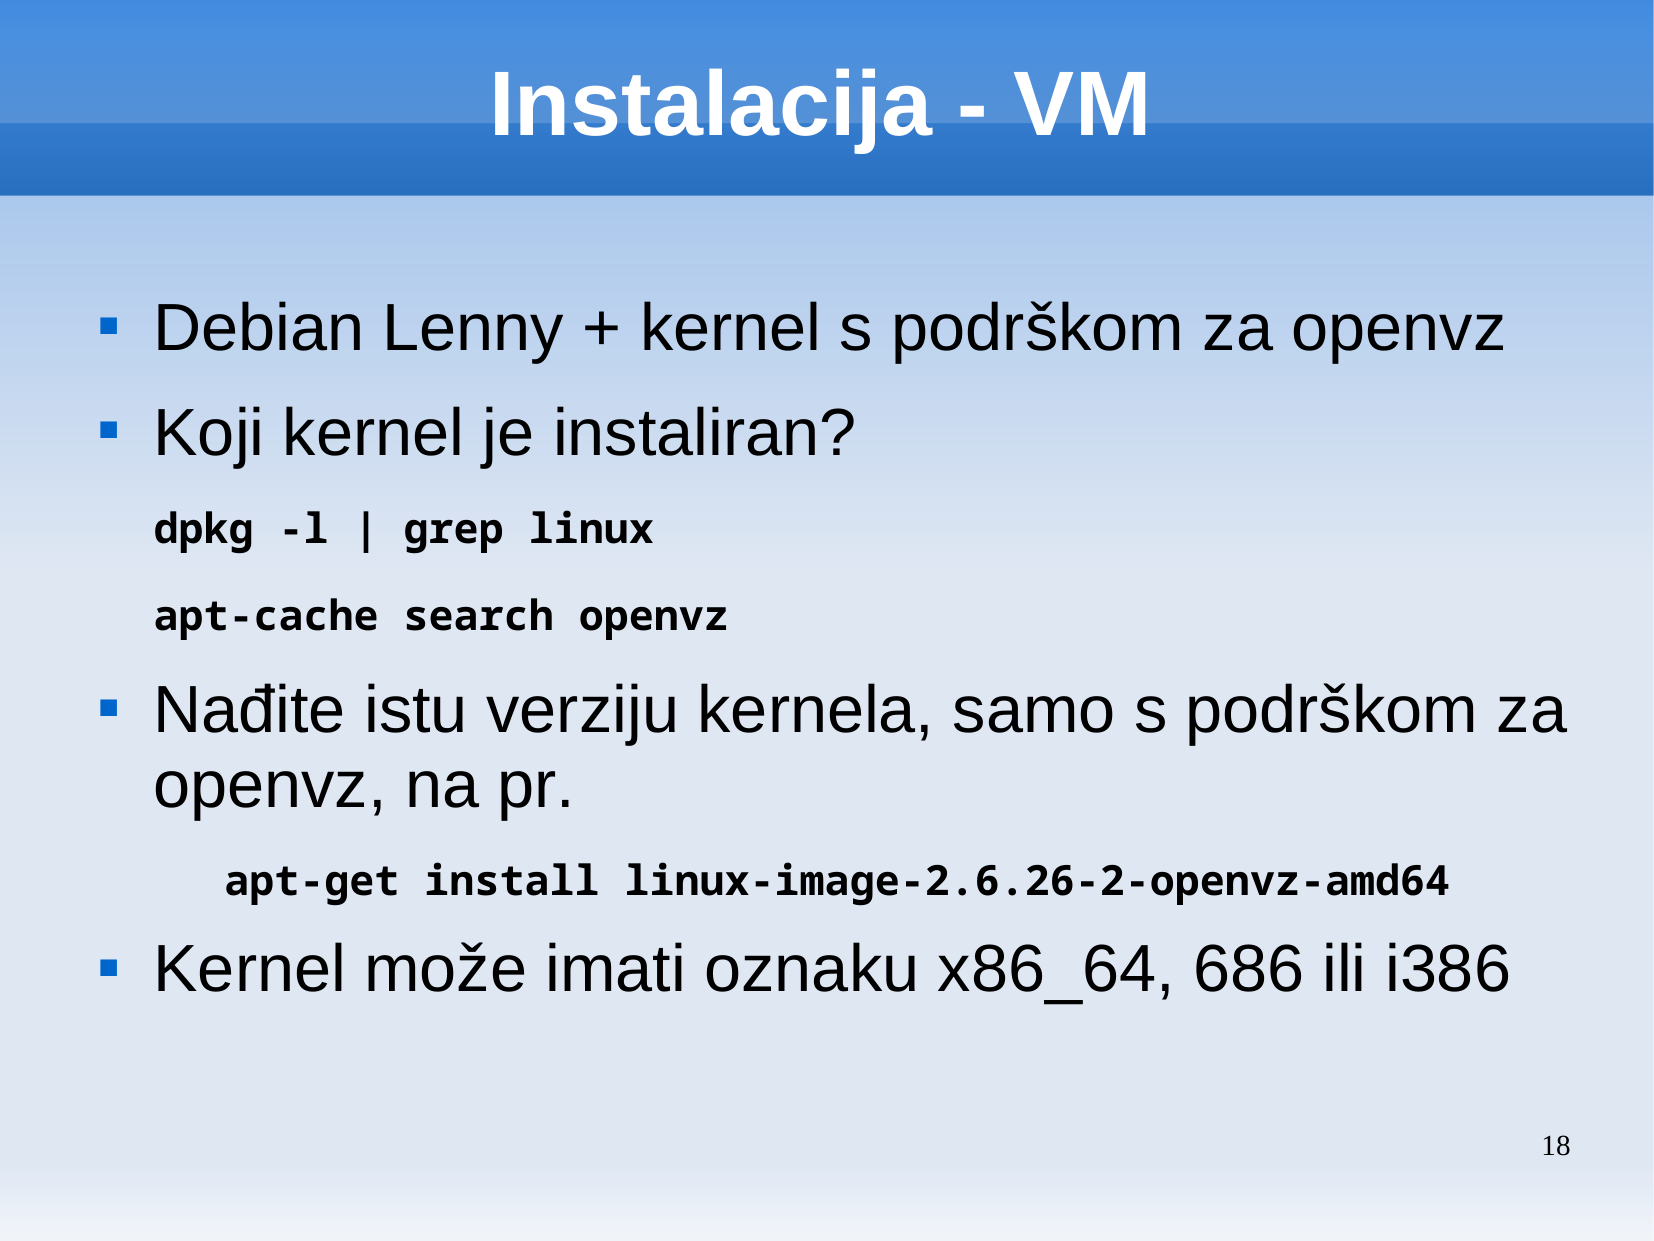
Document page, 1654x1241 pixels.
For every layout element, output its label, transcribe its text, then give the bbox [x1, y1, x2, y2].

list Debian Lenny + kernel s podrškom za openvz Koji kernel je instaliran? dpkg -l | grep linux apt-cache search openvz Nađite istu verziju kernela, samo s podrškom za openvz, na pr. apt-get install linux-image-2.6.26-2-openvz-amd64 Kernel može imati oznaku x86_64, 686 ili i386 [82, 290, 1571, 1094]
title Instalacija - VM [76, 7, 1565, 200]
picture [0, 0, 1654, 1241]
